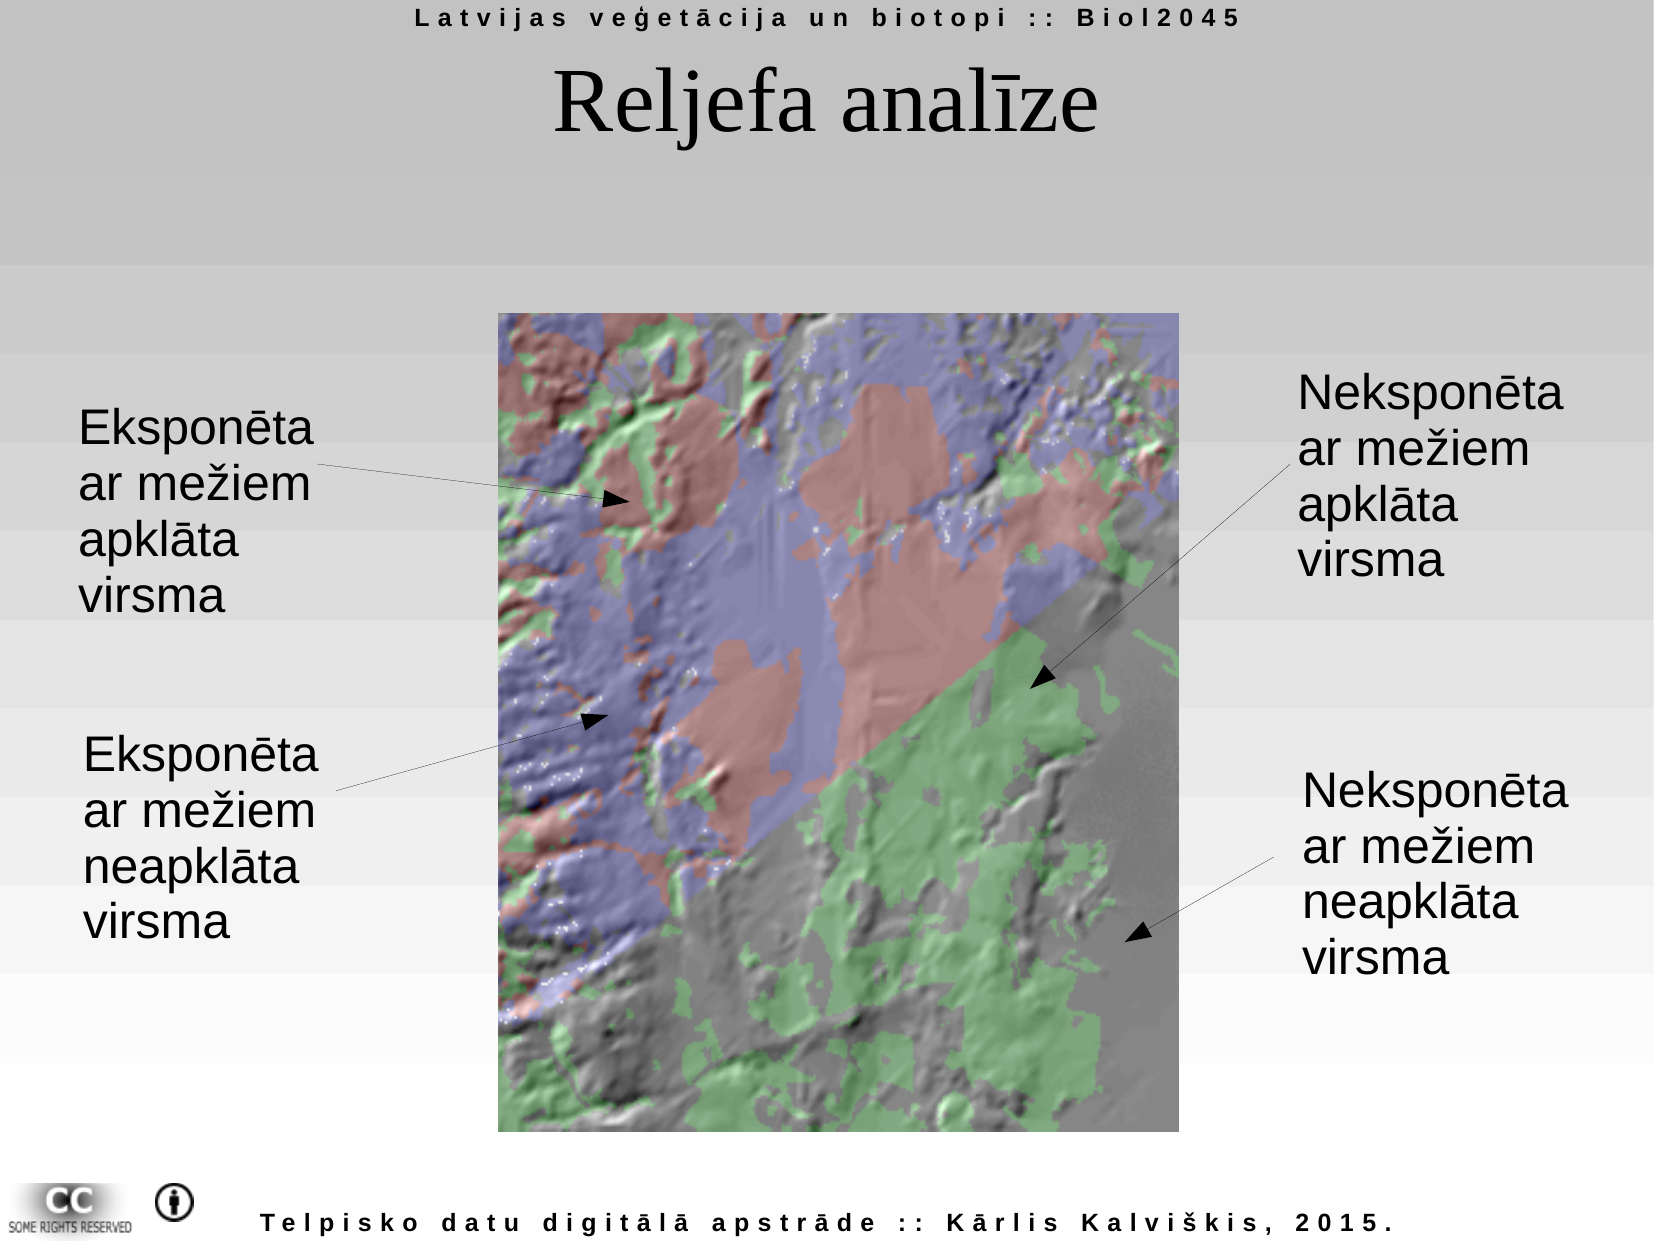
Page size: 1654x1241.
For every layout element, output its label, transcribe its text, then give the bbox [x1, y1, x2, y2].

title Reljefa analīze [29, 49, 1625, 296]
text_box Eksponēta ar mežiem apklāta virsma [78, 398, 315, 624]
text_box Neksponēta ar mežiem apklāta virsma [1297, 363, 1565, 589]
text_box Neksponēta ar mežiem neapklāta virsma [1302, 760, 1569, 987]
picture [0, 0, 1654, 1241]
text_box Eksponēta ar mežiem neapklāta virsma [82, 725, 320, 951]
